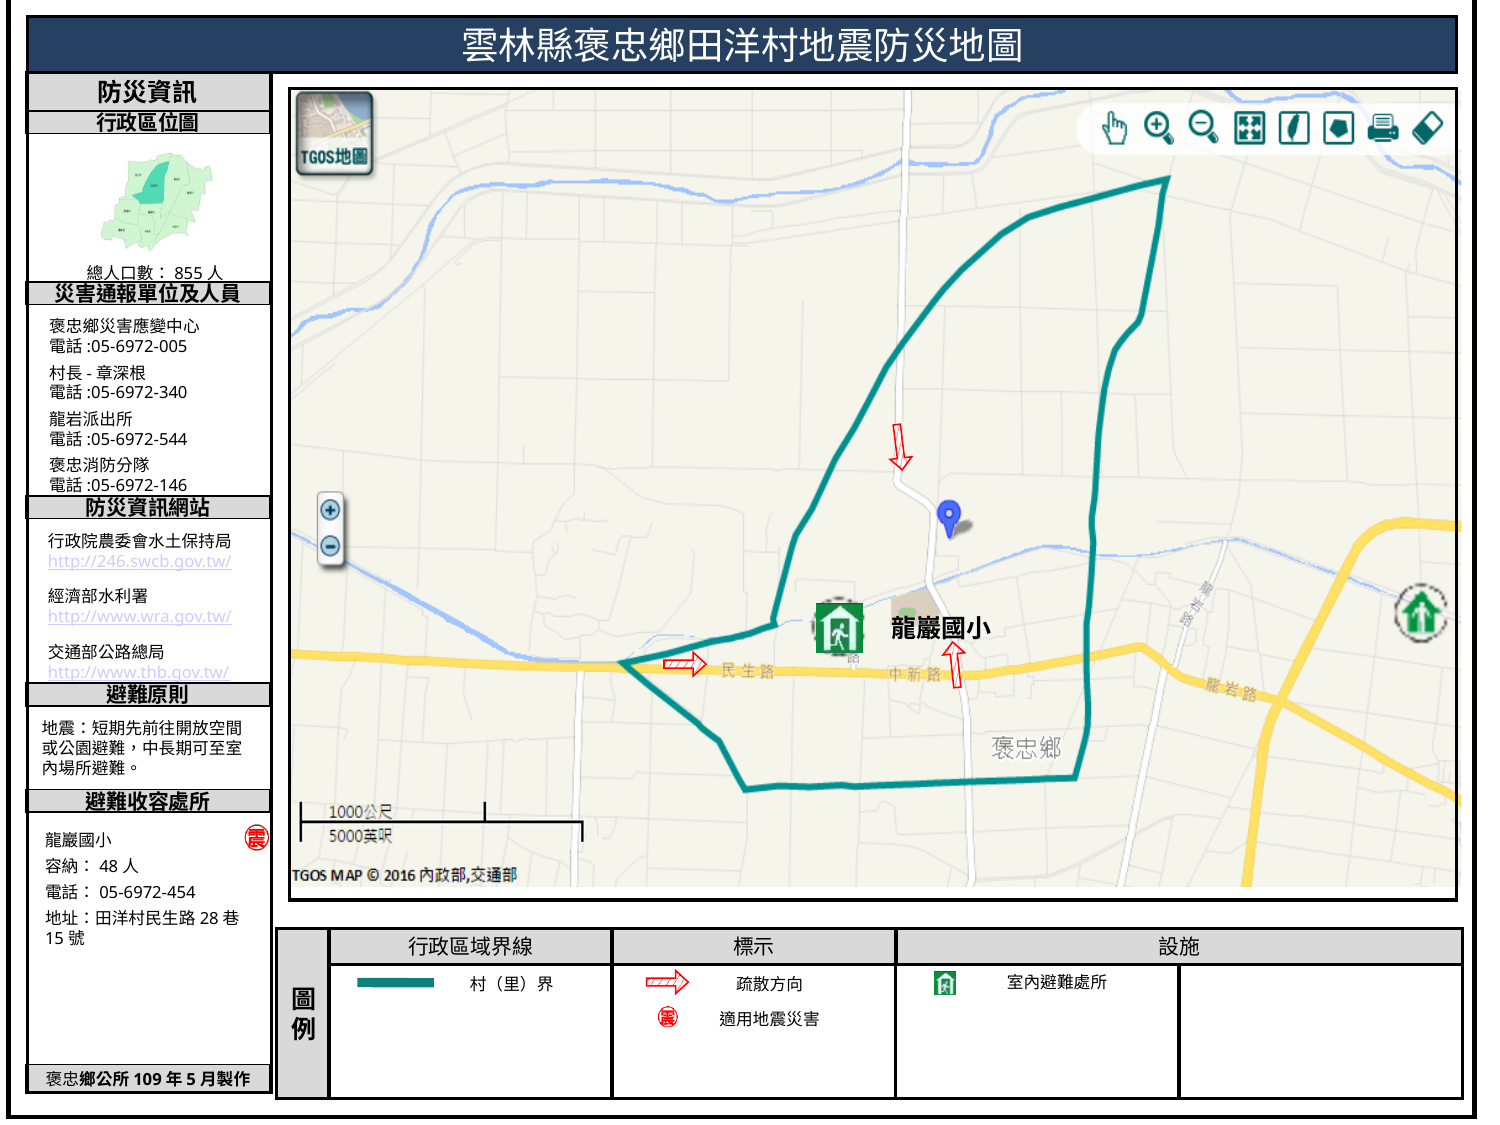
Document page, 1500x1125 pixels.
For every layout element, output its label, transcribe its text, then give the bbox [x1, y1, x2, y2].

text_box 適用地震災害 [640, 1001, 899, 1037]
text_box 地震：短期先前往開放空間或公園避難，中長期可至室內場所避難。 [26, 710, 274, 786]
picture [243, 822, 271, 852]
text_box [890, 424, 912, 470]
text_box 總人口數：855人 [63, 255, 247, 291]
text_box 村（里）界 [382, 966, 641, 1002]
text_box 防災資訊 [29, 74, 270, 110]
text_box 褒忠鄉公所109年5月製作 [29, 1064, 270, 1091]
text_box 防災資訊網站 [29, 495, 270, 519]
picture [656, 1005, 679, 1029]
text_box 標示 [613, 930, 895, 965]
picture [291, 90, 1455, 887]
text_box [646, 970, 689, 994]
text_box 災害通報單位及人員 [29, 281, 270, 305]
text_box [942, 642, 965, 688]
text_box 褒忠鄉災害應變中心 電話:05-6972-005 村長-章深根 電話:05-6972-340 龍岩派出所 電話:05-6972-544 褒忠消防分隊 電話:05-6972-146 [34, 308, 278, 503]
text_box 雲林縣褒忠鄉田洋村地震防災地圖 [27, 16, 1457, 73]
text_box 避難原則 [29, 683, 270, 706]
text_box 疏散方向 [641, 966, 899, 1001]
text_box 行政區位圖 [29, 110, 270, 134]
picture [1458, 90, 1462, 887]
text_box [664, 652, 707, 677]
text_box 設施 [895, 930, 1461, 963]
text_box 龍巖國小 [876, 605, 1008, 651]
text_box 室內避難處所 [917, 964, 1197, 1001]
text_box 行政區域界線 [328, 930, 613, 965]
text_box 行政院農委會水土保持局http://246.swcb.gov.tw/ 經濟部水利署http://www.wra.gov.tw/ 交通部公路總局http://www.thb.gov.tw/ [33, 523, 280, 693]
text_box 龍巖國小 容納：48人 電話：05-6972-454 地址：田洋村民生路28巷15號 [30, 821, 274, 956]
text_box 圖例 [278, 930, 328, 1097]
picture [74, 148, 238, 256]
text_box 避難收容處所 [29, 789, 270, 813]
